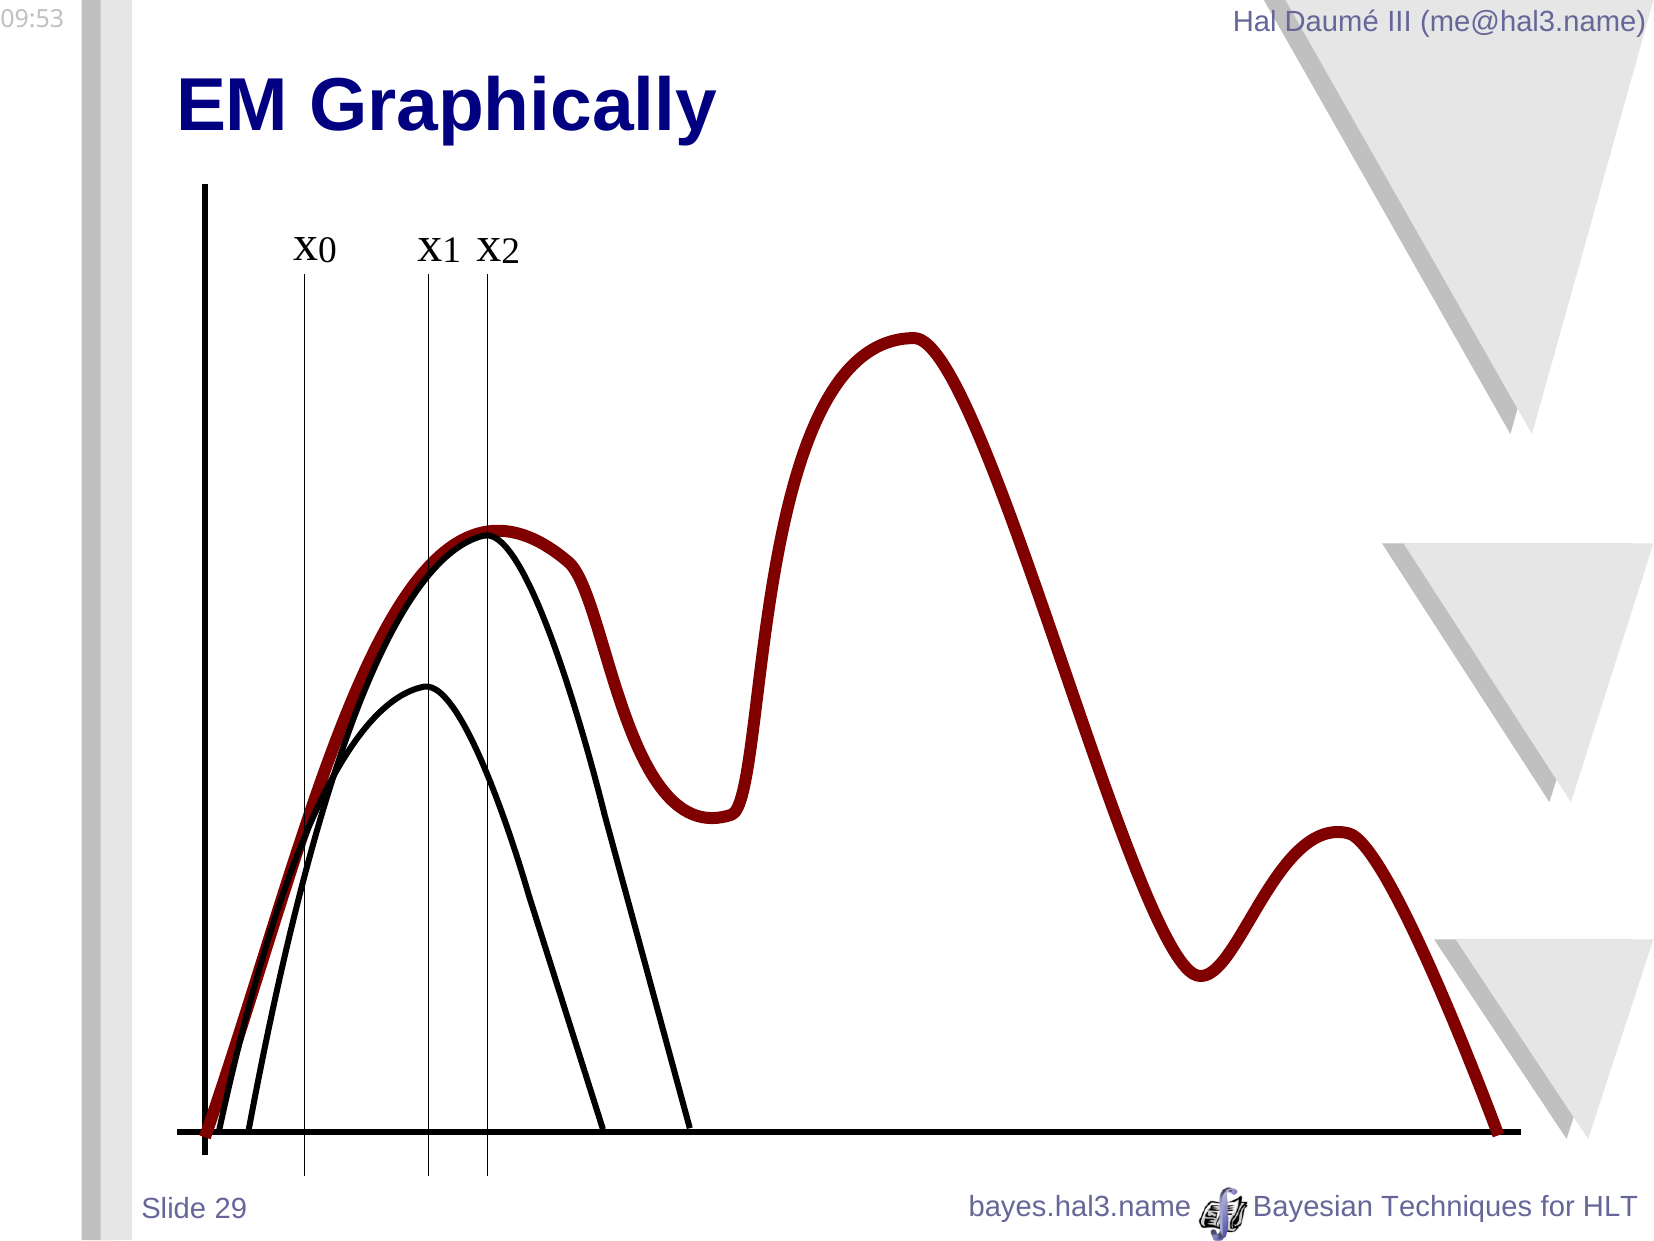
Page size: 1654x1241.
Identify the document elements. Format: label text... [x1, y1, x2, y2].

text_box x2 [476, 216, 521, 286]
text_box x0 [293, 216, 338, 286]
text_box x1 [417, 216, 462, 286]
picture [1198, 1186, 1248, 1241]
title EM Graphically [176, 44, 1509, 166]
